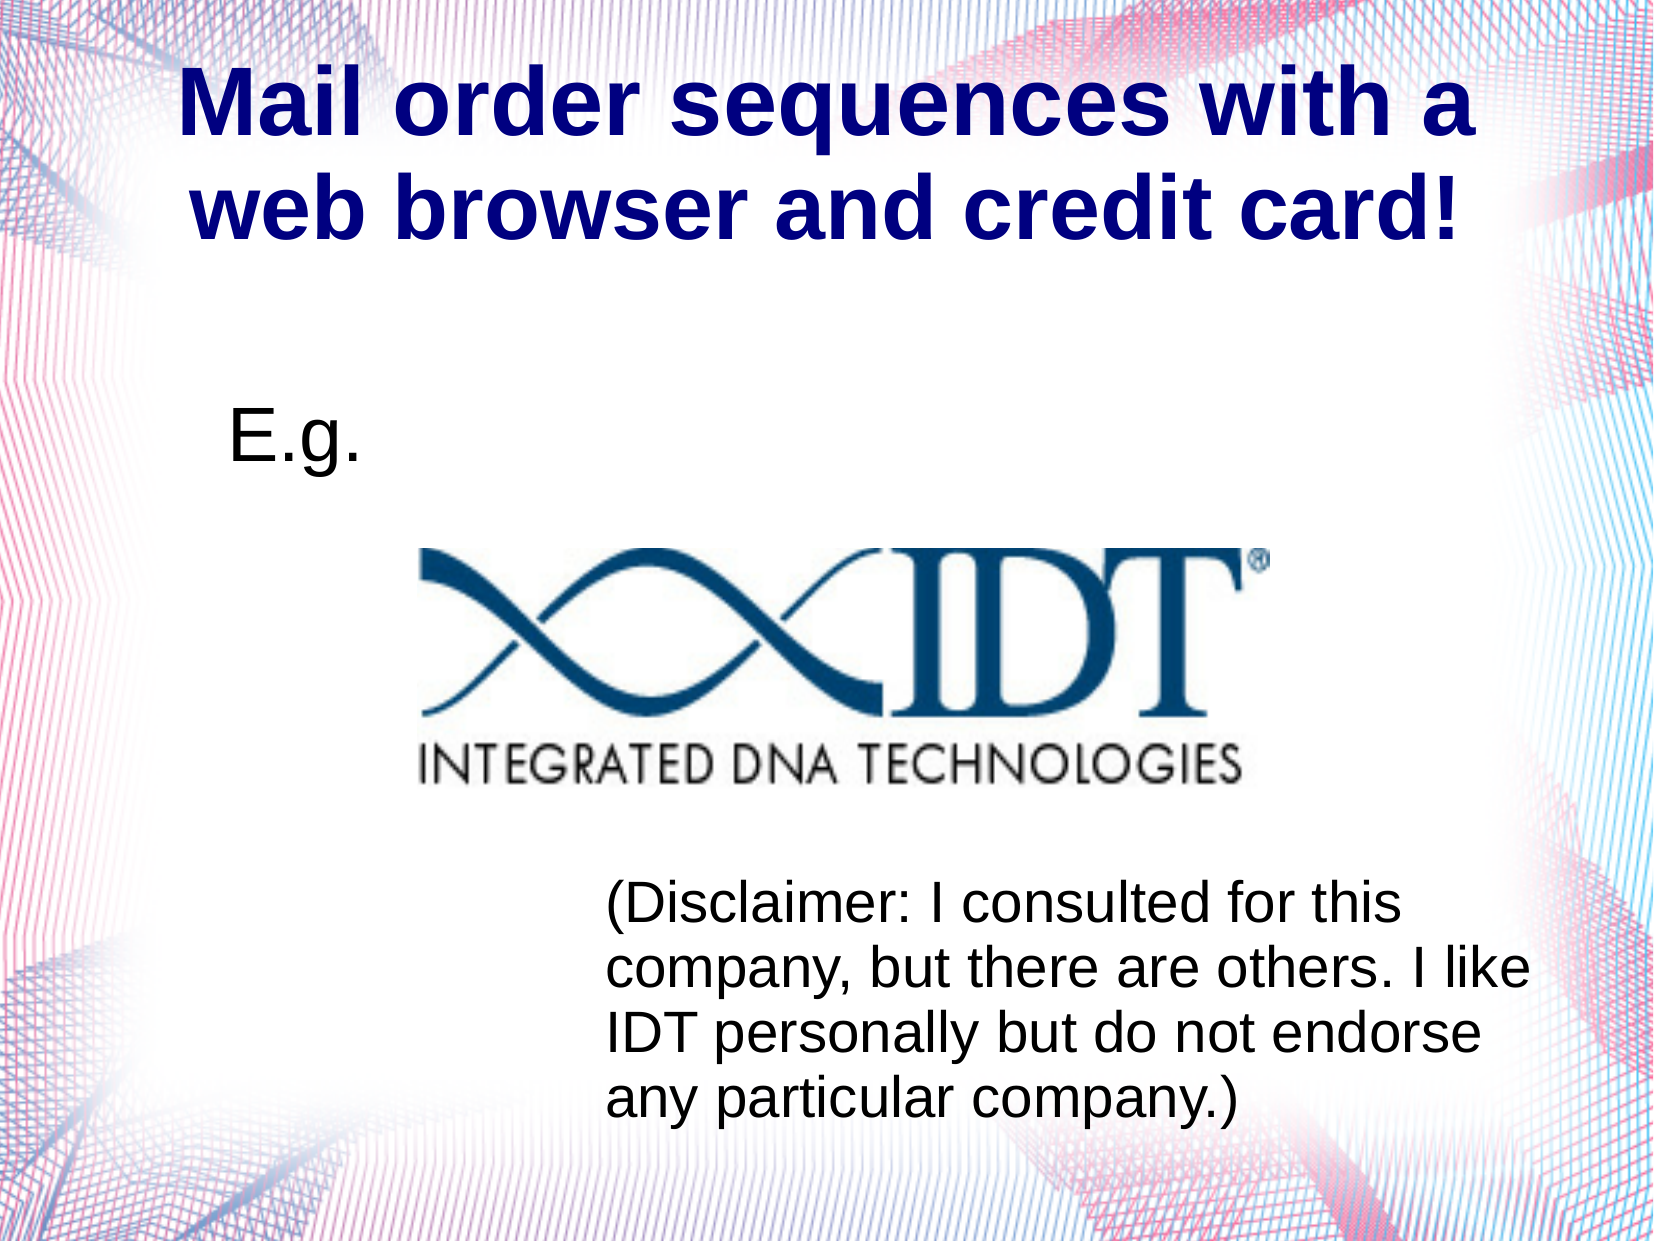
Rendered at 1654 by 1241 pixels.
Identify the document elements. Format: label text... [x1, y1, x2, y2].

text_box (Disclaimer: I consulted for this company, but there are others. I like IDT personally but do not endorse any particular company.) [590, 862, 1583, 1137]
picture [0, 0, 1654, 1241]
title Mail order sequences with a web browser and credit card! [82, 47, 1571, 259]
text_box E.g. [212, 383, 774, 485]
list [82, 290, 1571, 1109]
